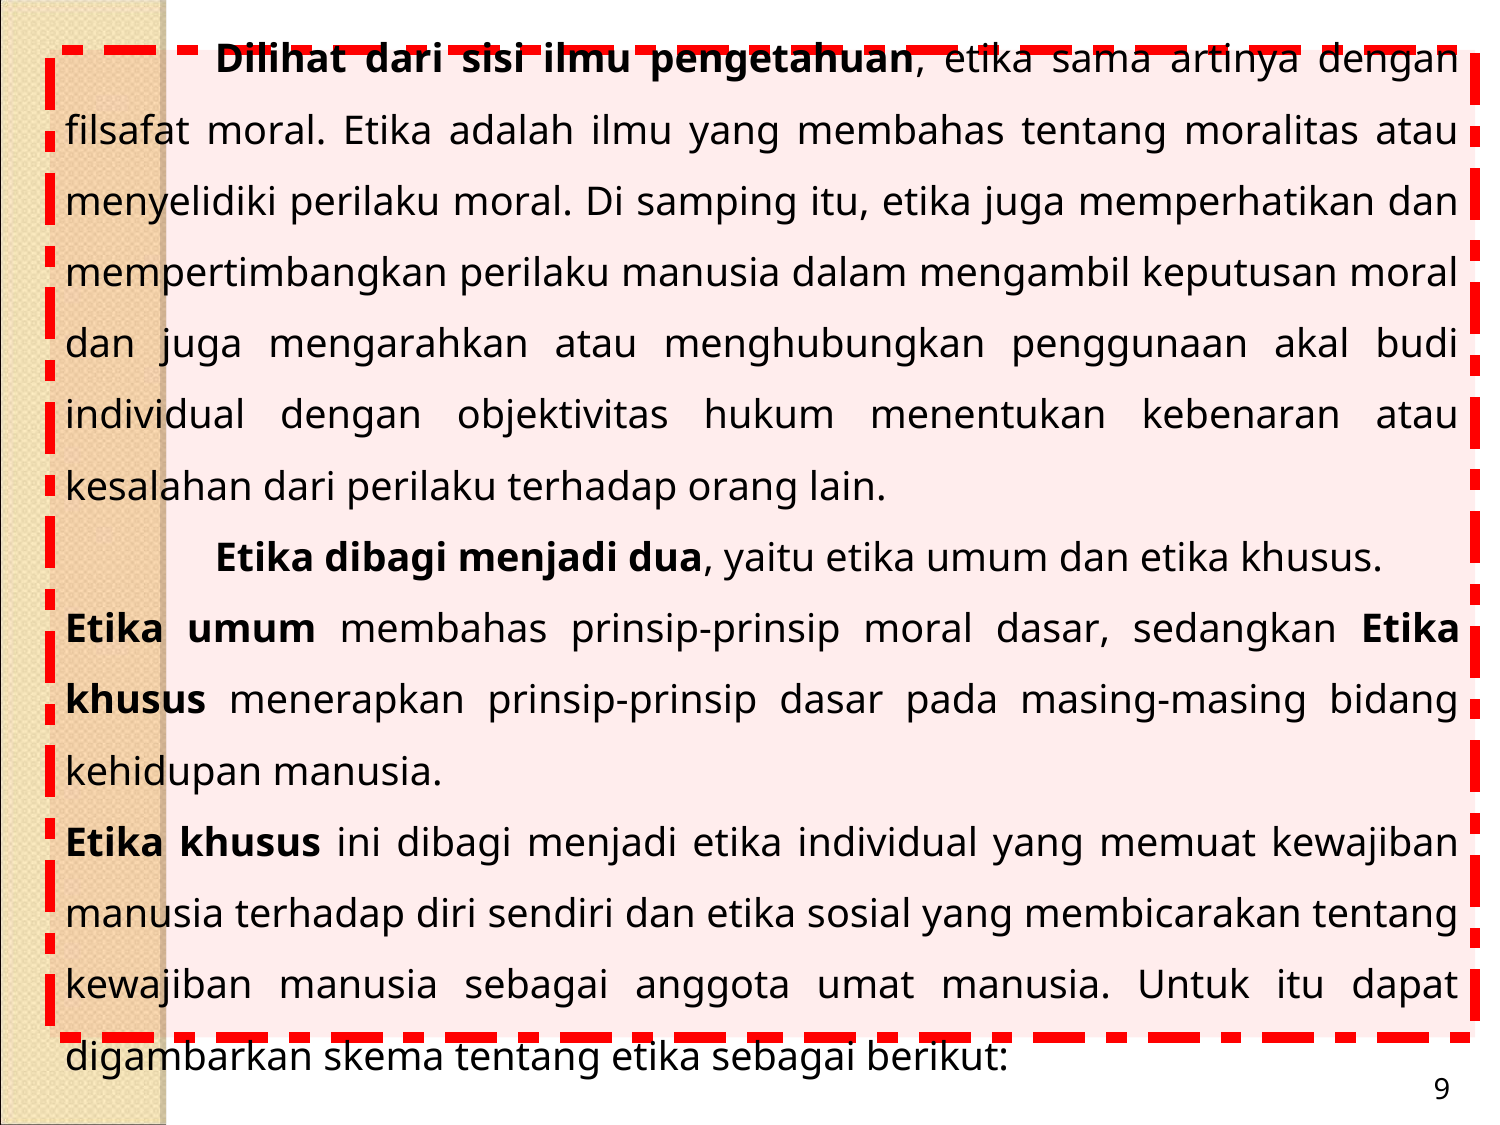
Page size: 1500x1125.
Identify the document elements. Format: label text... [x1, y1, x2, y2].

text_box 9 [1418, 1062, 1500, 1113]
text_box Dilihat dari sisi ilmu pengetahuan, etika sama artinya dengan filsafat moral. Etika adalah ilmu yang membahas tentang moralitas atau menyelidiki perilaku moral. Di samping itu, etika juga memperhatikan dan mempertimbangkan perilaku manusia dalam mengambil keputusan moral dan juga mengarahkan atau menghubungkan penggunaan akal budi individual dengan objektivitas hukum menentukan kebenaran atau kesalahan dari perilaku terhadap orang lain. Etika dibagi menjadi dua, yaitu etika umum dan etika khusus. Etika umum membahas prinsip-prinsip moral dasar, sedangkan Etika khusus menerapkan prinsip-prinsip dasar pada masing-masing bidang kehidupan manusia. Etika khusus ini dibagi menjadi etika individual yang memuat kewajiban manusia terhadap diri sendiri dan etika sosial yang membicarakan tentang kewajiban manusia sebagai anggota umat manusia. Untuk itu dapat digambarkan skema tentang etika sebagai berikut: [50, 49, 1476, 1038]
picture [0, 0, 166, 1125]
